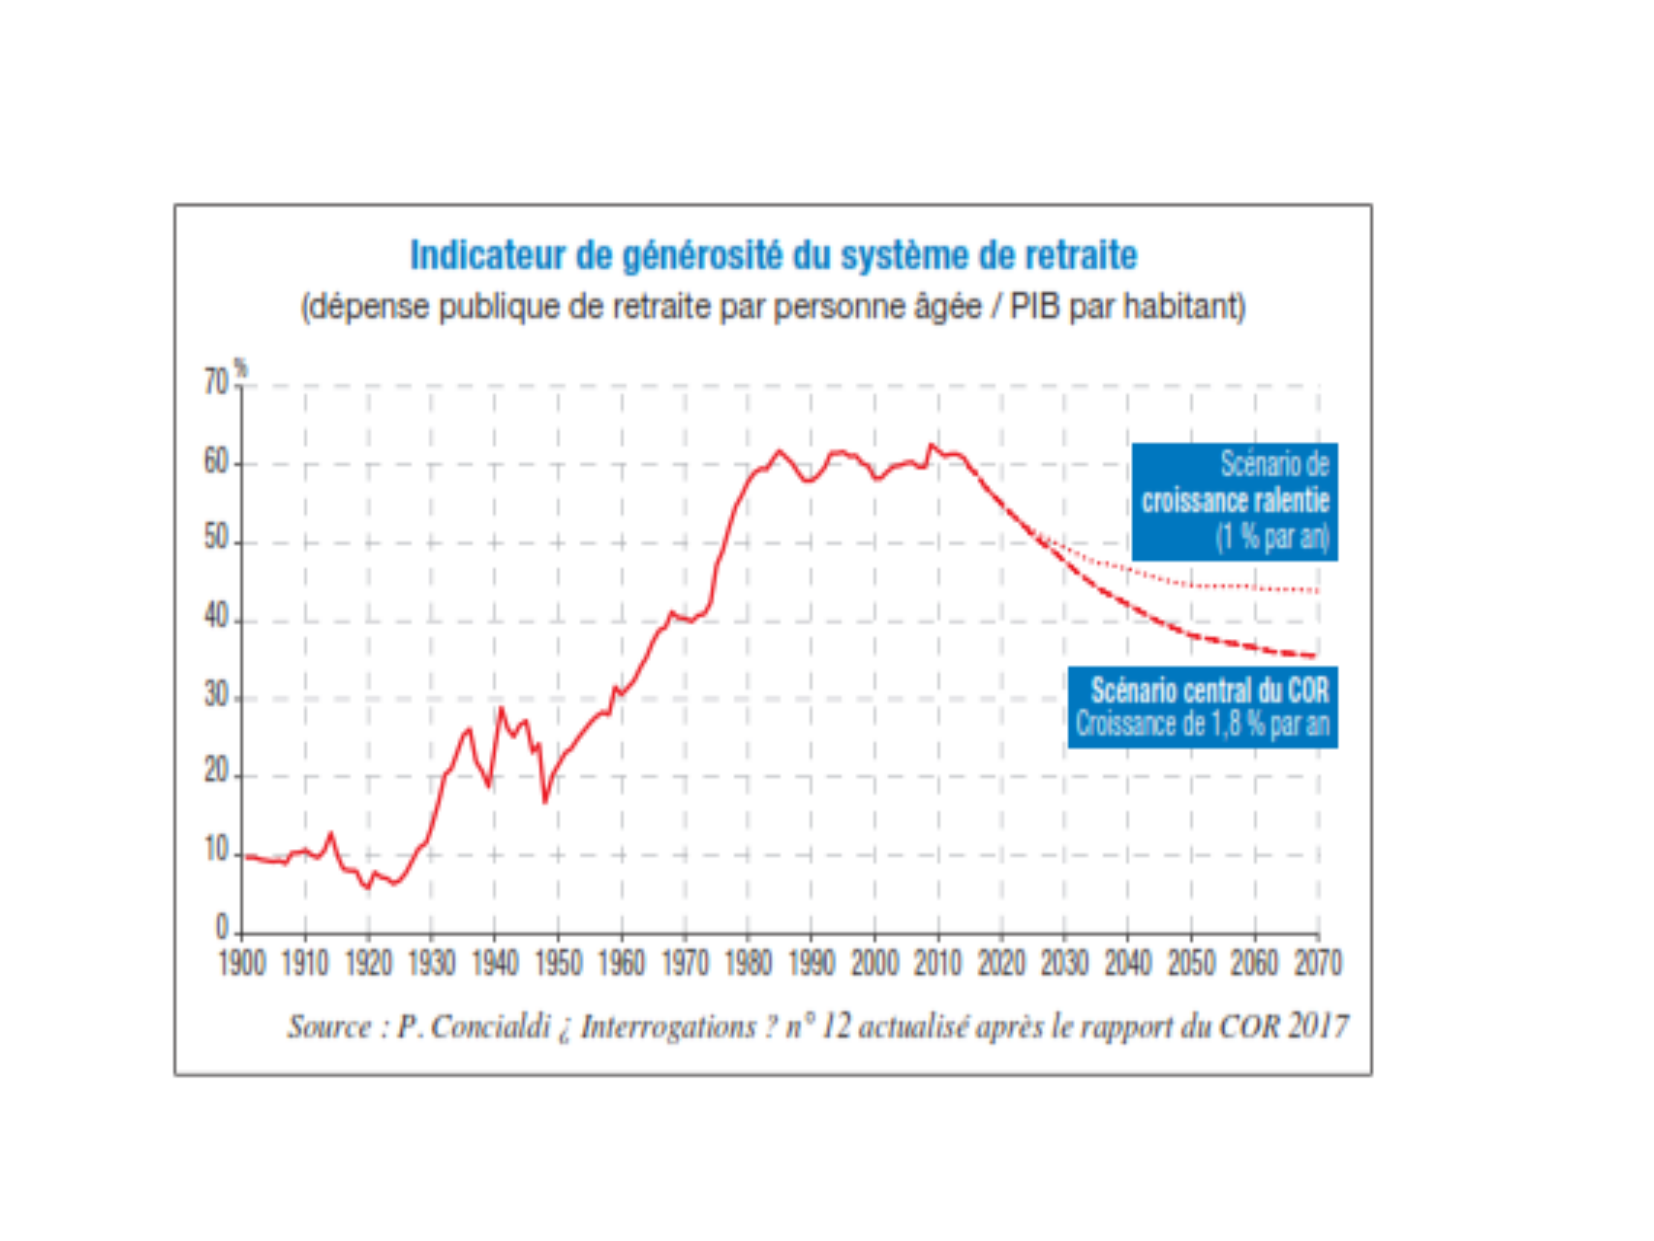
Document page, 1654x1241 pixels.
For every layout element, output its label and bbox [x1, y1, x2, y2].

picture [125, 165, 1406, 1111]
